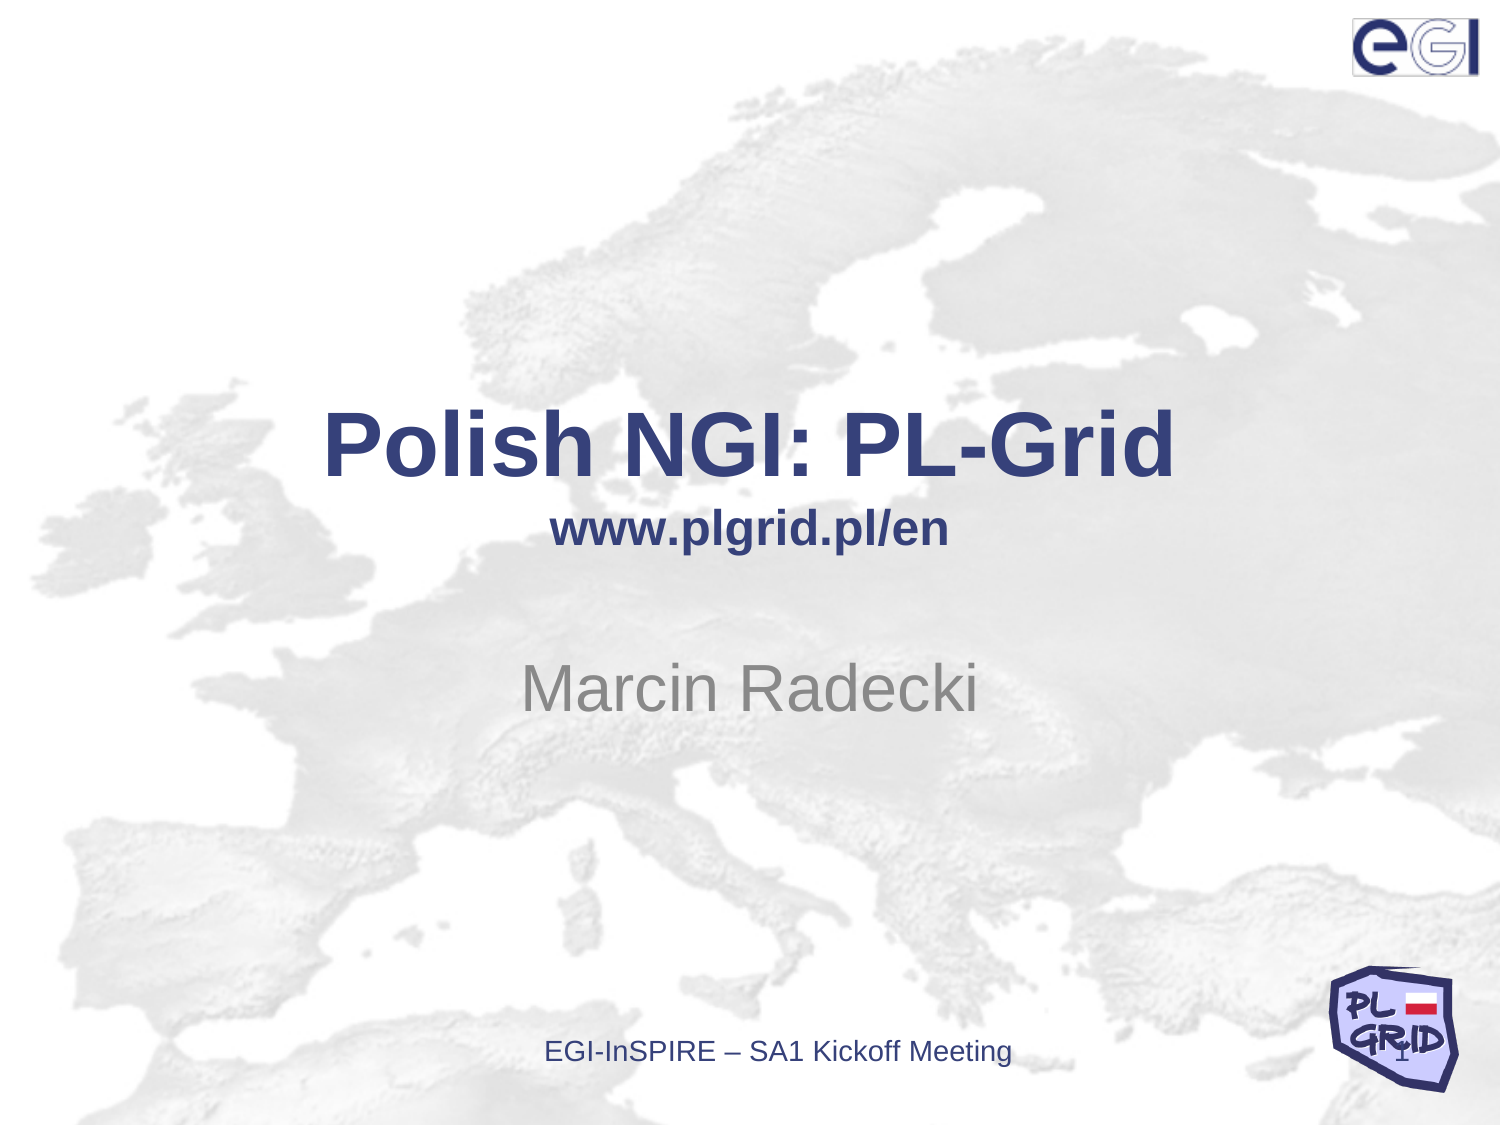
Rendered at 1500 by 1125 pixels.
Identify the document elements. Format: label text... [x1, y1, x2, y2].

picture [0, 0, 1500, 1125]
title Polish NGI: PL-Grid www.plgrid.pl/en [112, 349, 1388, 591]
text_box Marcin Radecki [225, 637, 1276, 926]
text_box EGI-InSPIRE – SA1 Kickoff Meeting [512, 1024, 1046, 1103]
text_box <numer> [1074, 1024, 1426, 1103]
